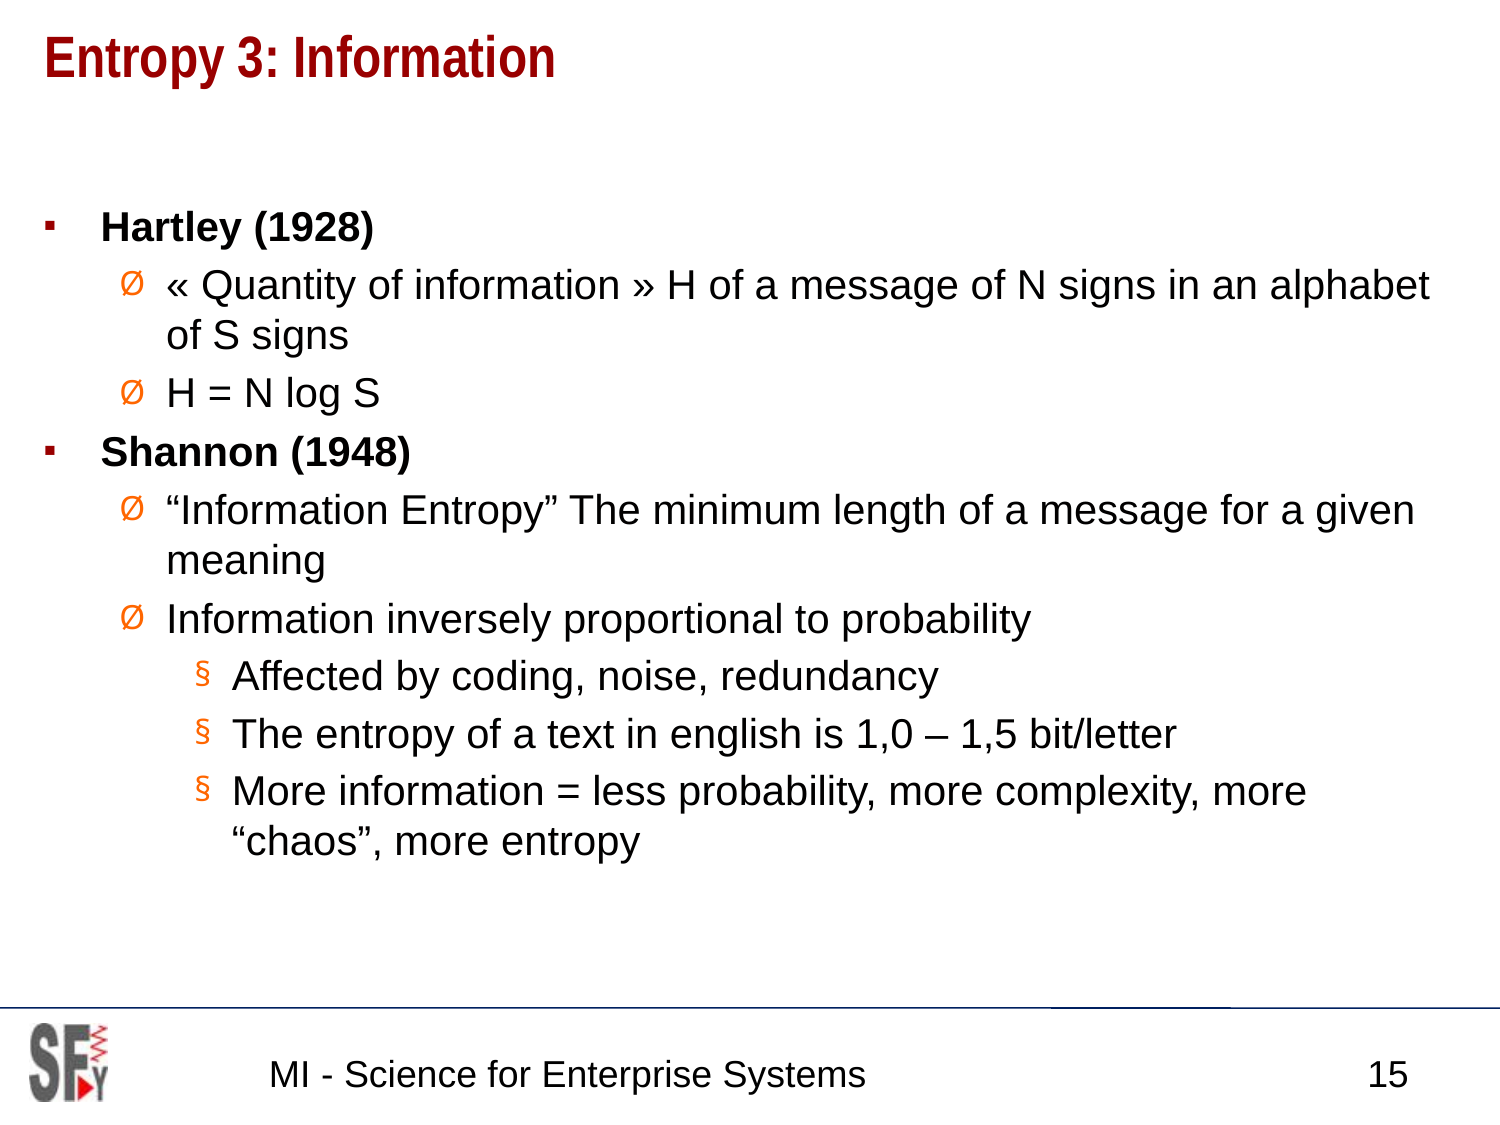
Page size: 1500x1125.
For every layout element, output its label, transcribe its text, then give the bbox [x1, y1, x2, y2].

list Hartley (1928) « Quantity of information » H of a message of N signs in an alphabet of S signs H = N log S Shannon (1948) “Information Entropy” The minimum length of a message for a given meaning Information inversely proportional to probability Affected by coding, noise, redundancy The entropy of a text in english is 1,0 – 1,5 bit/letter More information = less probability, more complexity, more “chaos”, more entropy [29, 184, 1471, 988]
picture [29, 1023, 108, 1102]
footer MI - Science for Enterprise Systems [253, 1034, 1336, 1103]
title Entropy 3: Information [29, 12, 1471, 138]
slide_number <numéro> [1352, 1034, 1490, 1103]
